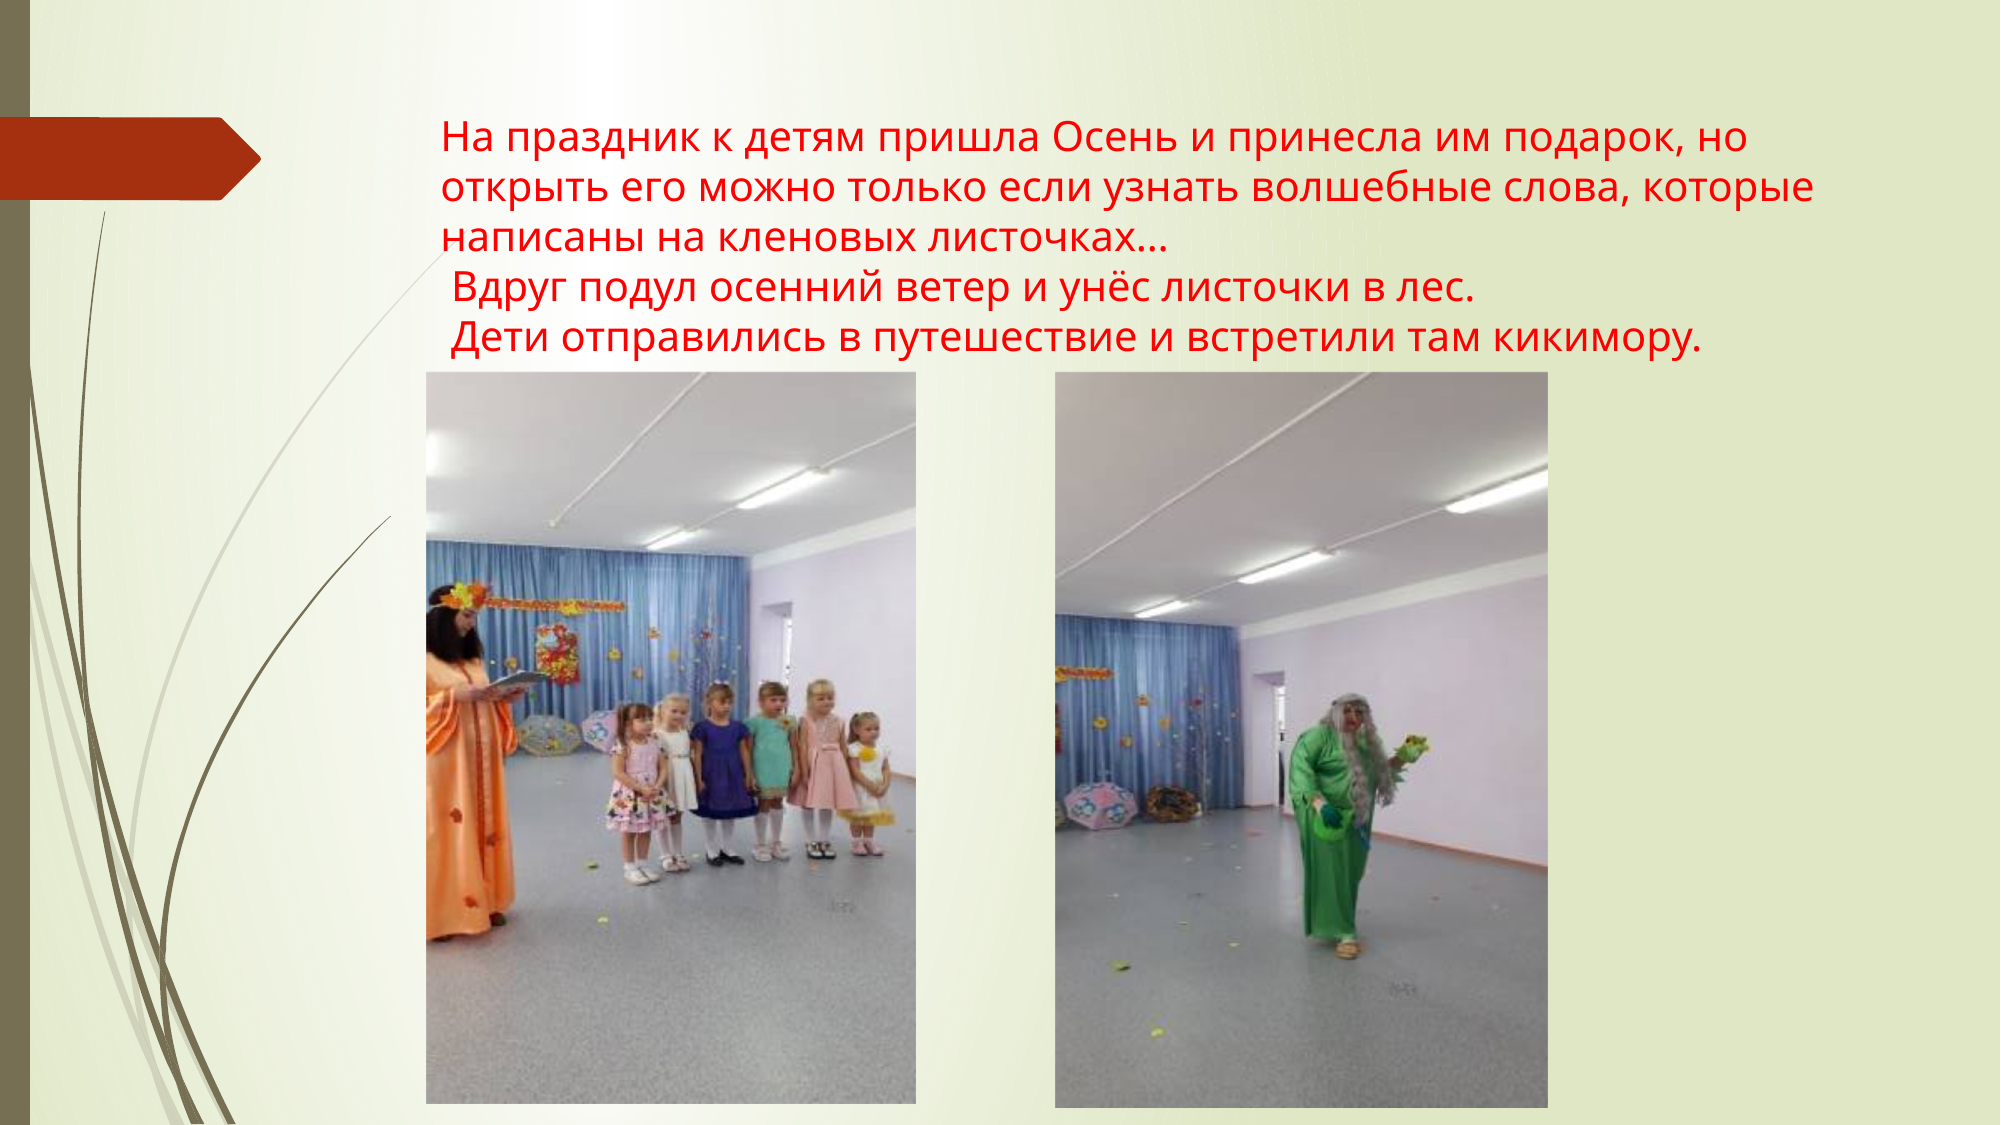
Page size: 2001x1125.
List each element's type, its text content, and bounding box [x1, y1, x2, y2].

picture [425, 371, 916, 1104]
picture [1054, 371, 1548, 1108]
title На праздник к детям пришла Осень и принесла им подарок, но открыть его можно только если узнать волшебные слова, которые написаны на кленовых листочках… Вдруг подул осенний ветер и унёс листочки в лес. Дети отправились в путешествие и встретили там кикимору. [425, 102, 1888, 313]
